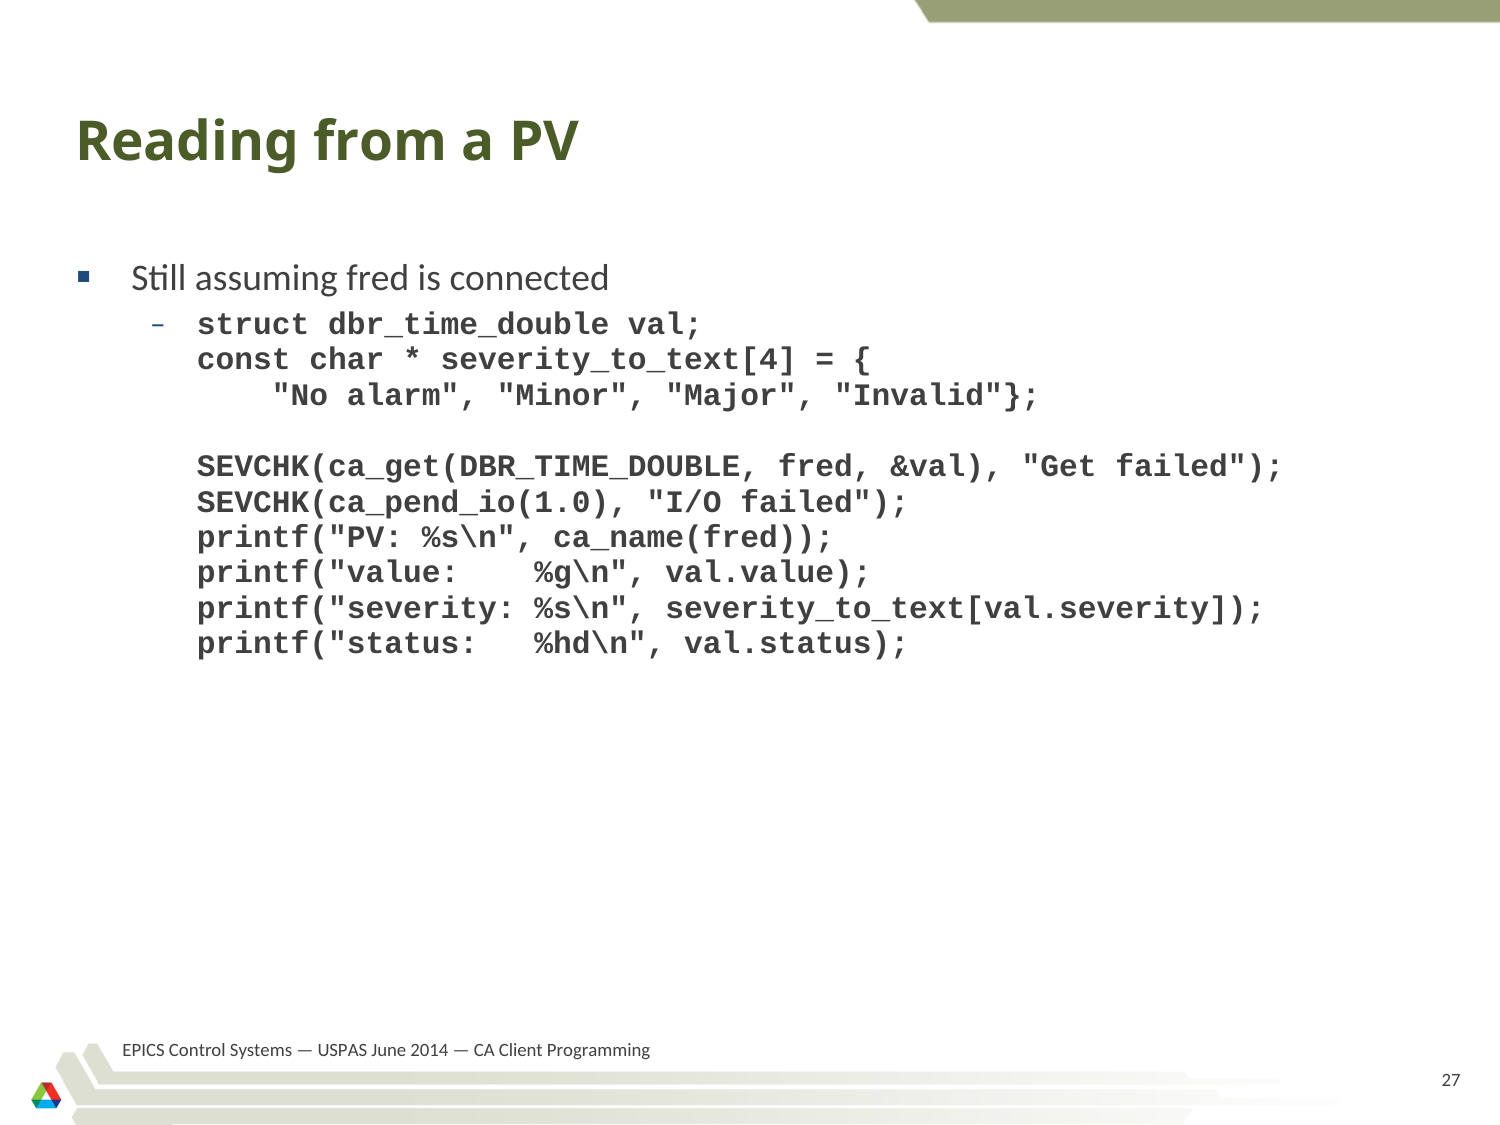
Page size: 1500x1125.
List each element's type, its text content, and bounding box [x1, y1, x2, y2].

picture [0, 0, 1500, 24]
list Still assuming fred is connected struct dbr_time_double val; const char * severity_to_text[4] = { "No alarm", "Minor", "Major", "Invalid"}; SEVCHK(ca_get(DBR_TIME_DOUBLE, fred, &val), "Get failed"); SEVCHK(ca_pend_io(1.0), "I/O failed"); printf("PV: %s\n", ca_name(fred)); printf("value: %g\n", val.value); printf("severity: %s\n", severity_to_text[val.severity]); printf("status: %hd\n", val.status); [75, 262, 1426, 916]
title Reading from a PV [75, 45, 1426, 233]
picture [0, 1037, 1500, 1125]
